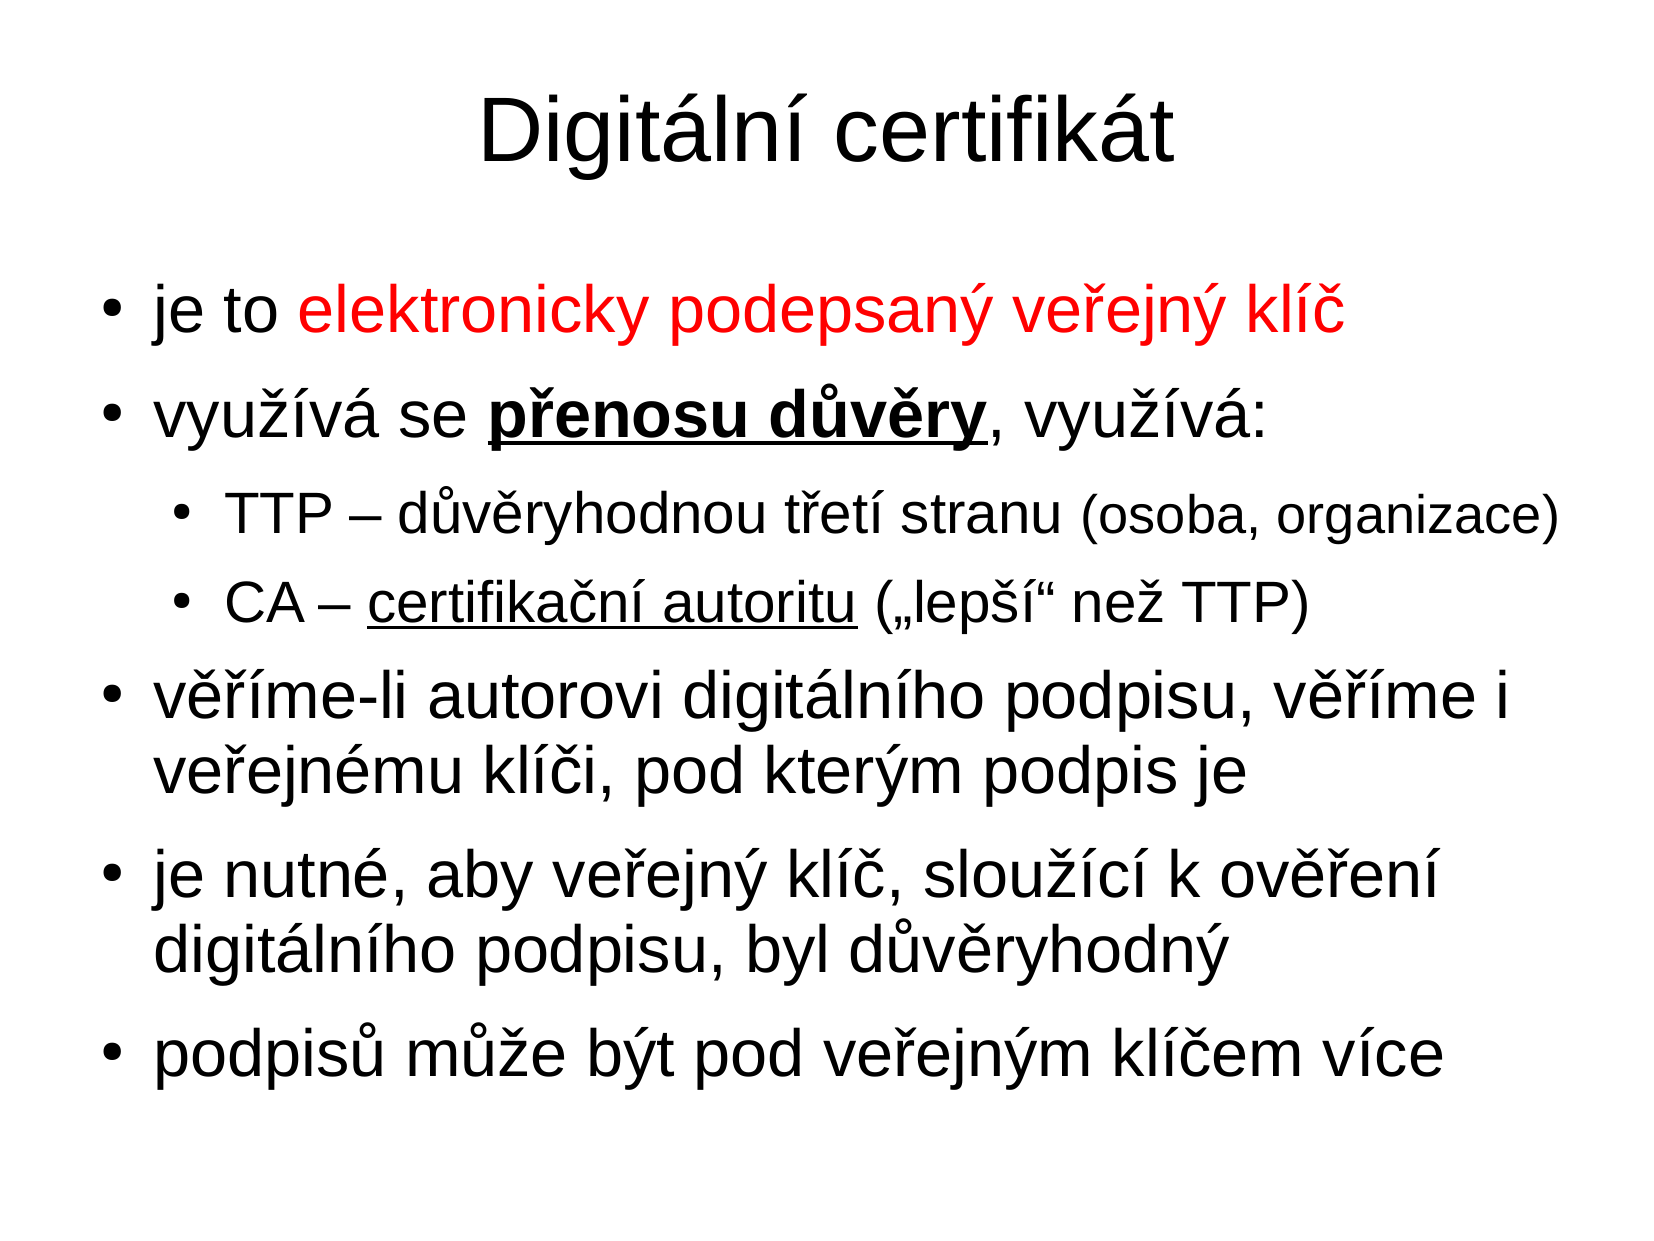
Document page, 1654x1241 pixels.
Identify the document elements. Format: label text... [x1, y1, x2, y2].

list je to elektronicky podepsaný veřejný klíč využívá se přenosu důvěry, využívá: TTP – důvěryhodnou třetí stranu (osoba, organizace) CA – certifikační autoritu („lepší“ než TTP) věříme-li autorovi digitálního podpisu, věříme i veřejnému klíči, pod kterým podpis je je nutné, aby veřejný klíč, sloužící k ověření digitálního podpisu, byl důvěryhodný podpisů může být pod veřejným klíčem více [82, 272, 1571, 1092]
title Digitální certifikát [82, 33, 1571, 226]
